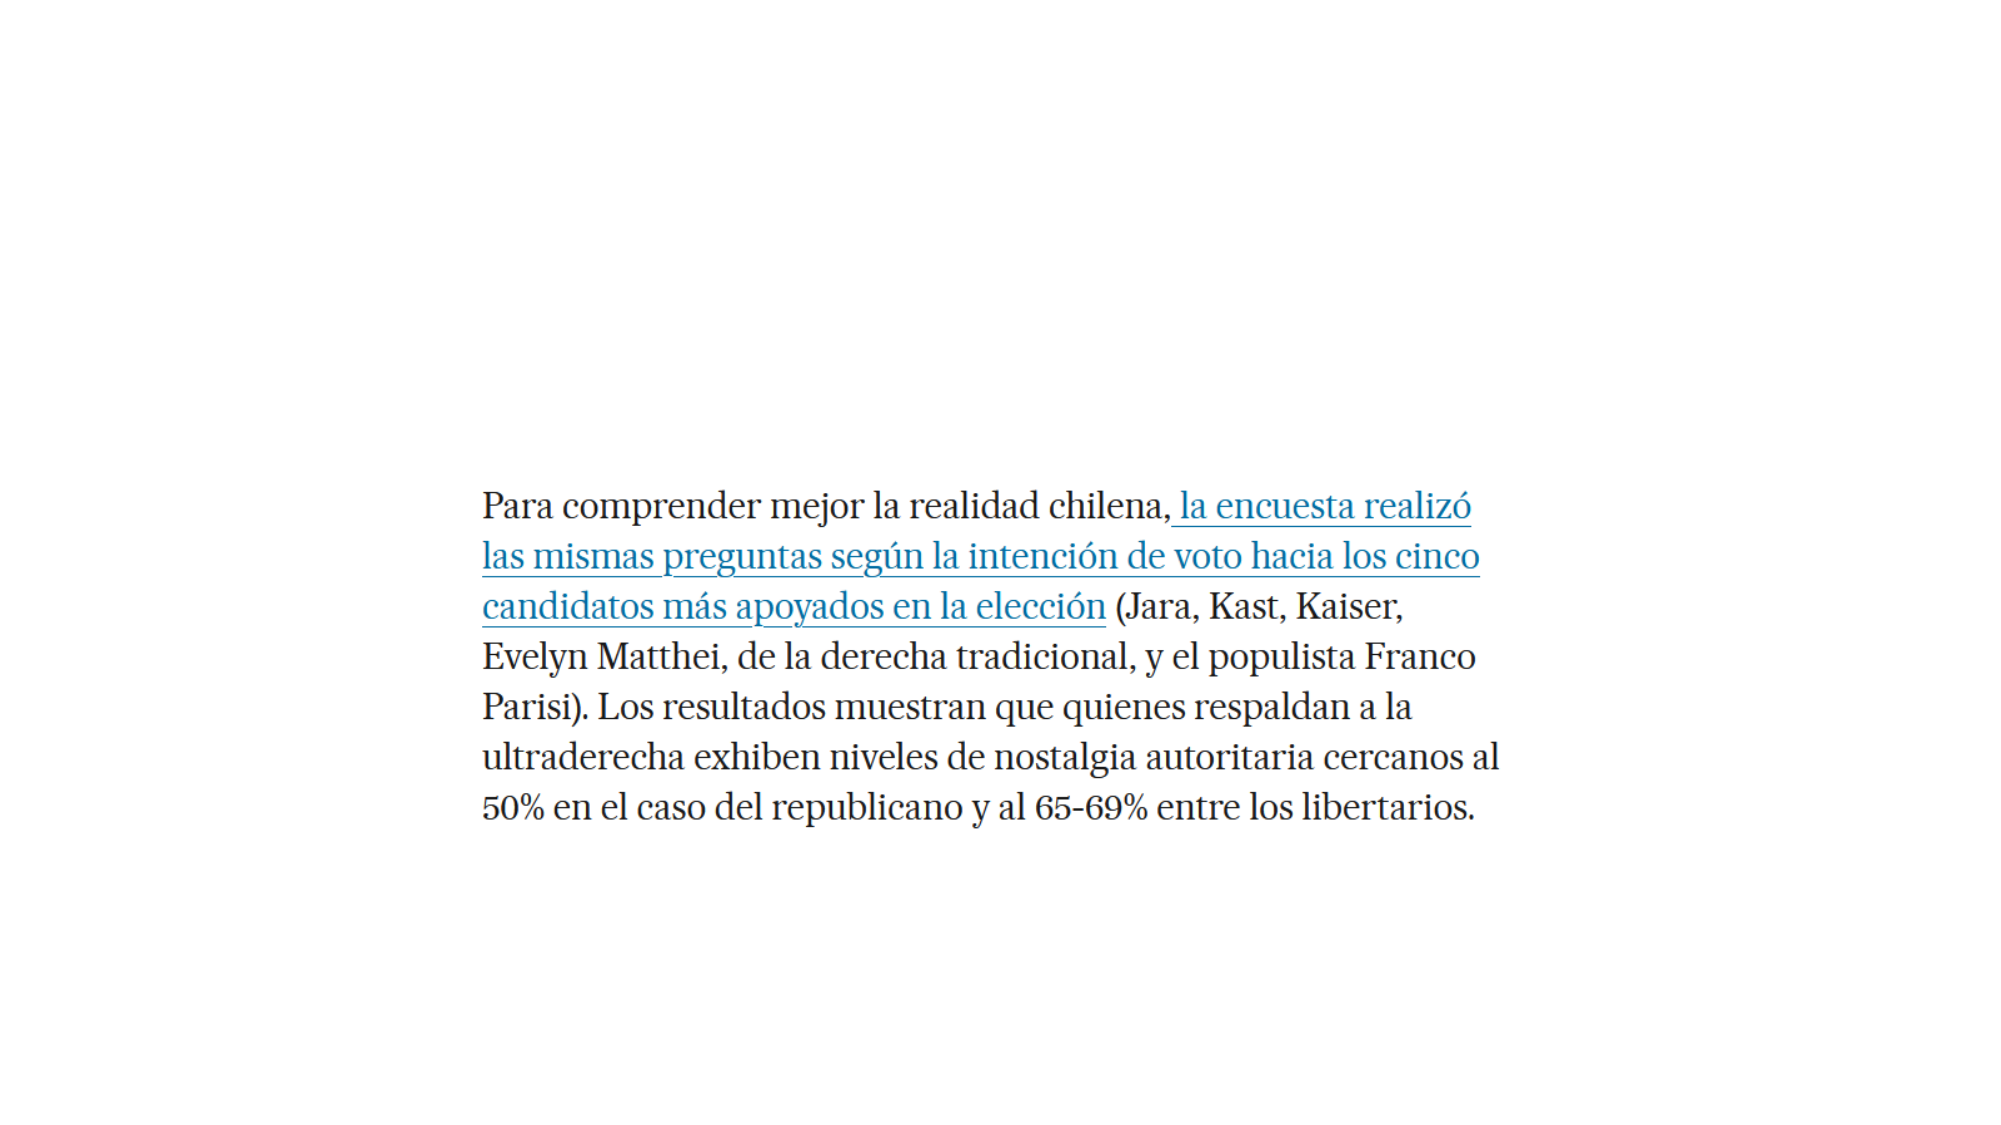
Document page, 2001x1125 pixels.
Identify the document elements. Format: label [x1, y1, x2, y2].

picture [461, 477, 1539, 836]
